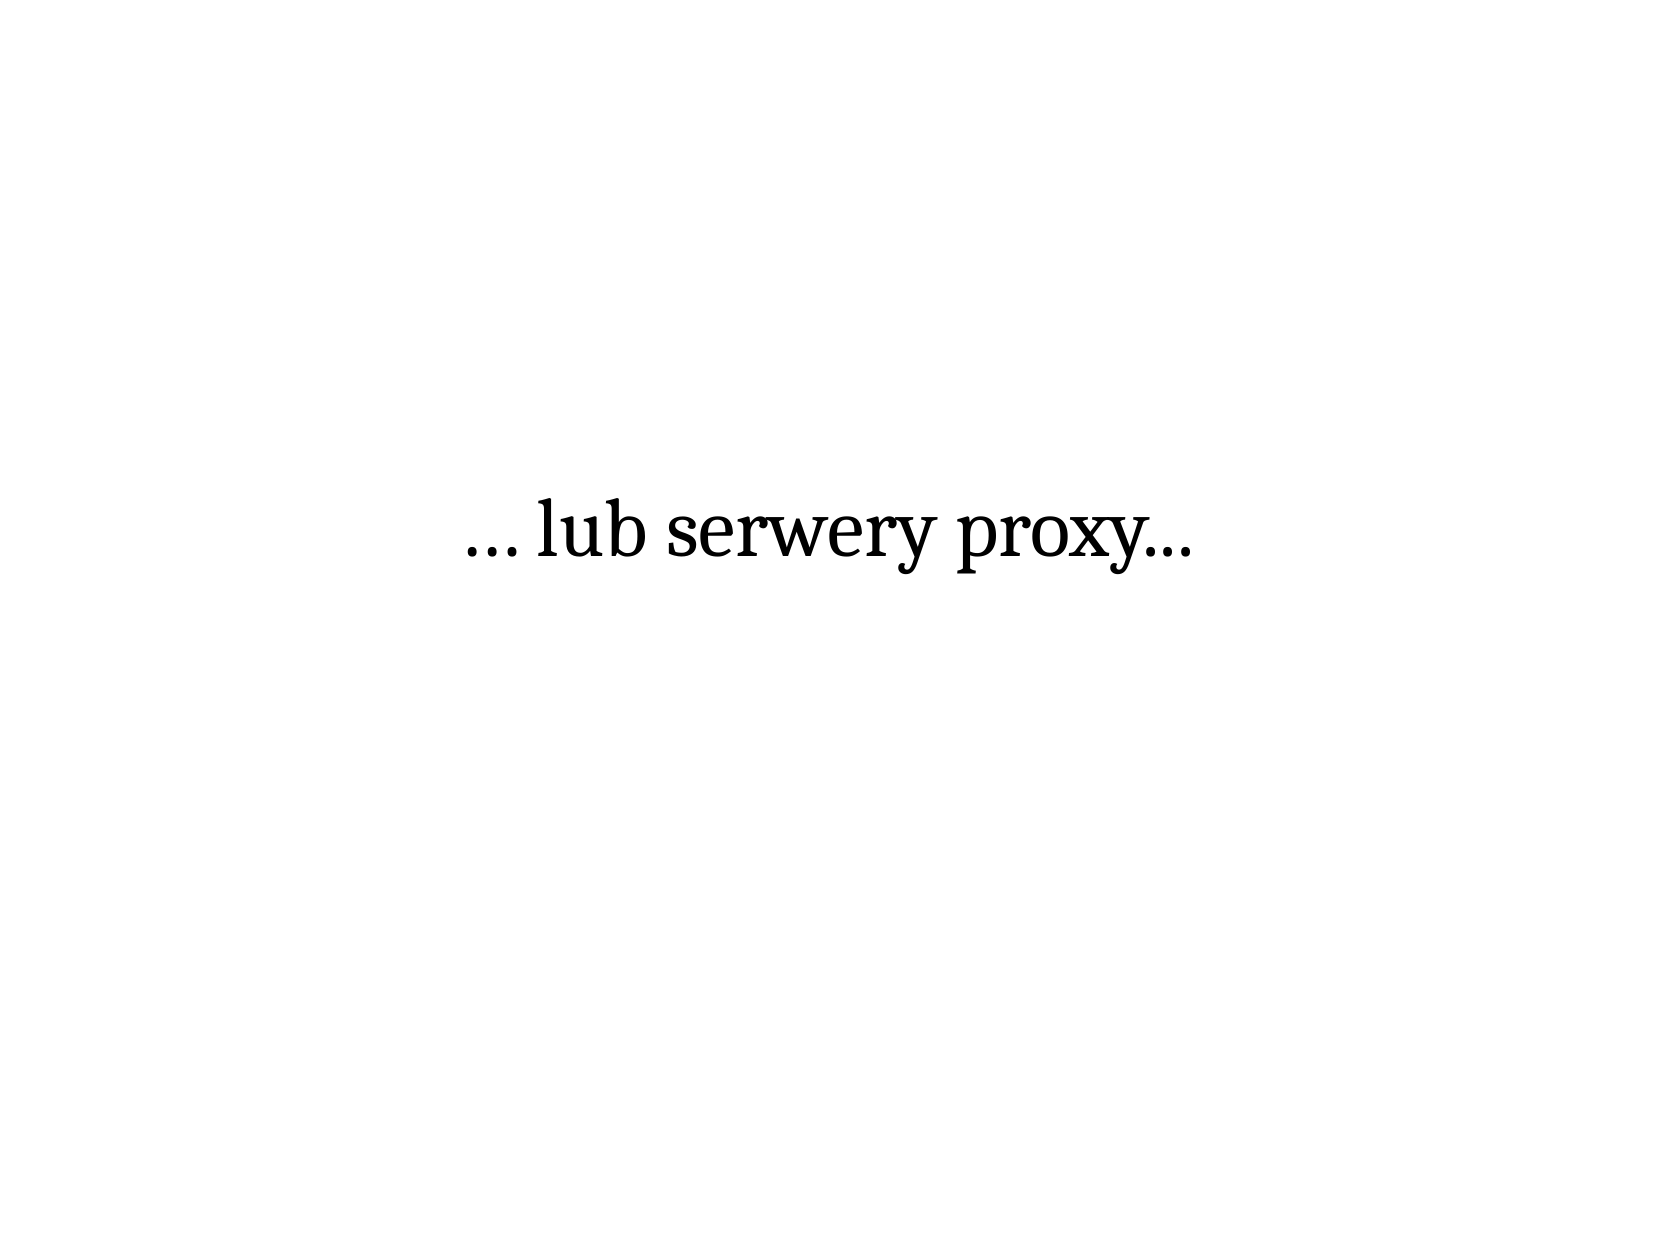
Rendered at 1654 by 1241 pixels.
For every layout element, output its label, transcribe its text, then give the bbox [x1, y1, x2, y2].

subtitle … lub serwery proxy... [82, 49, 1571, 1010]
